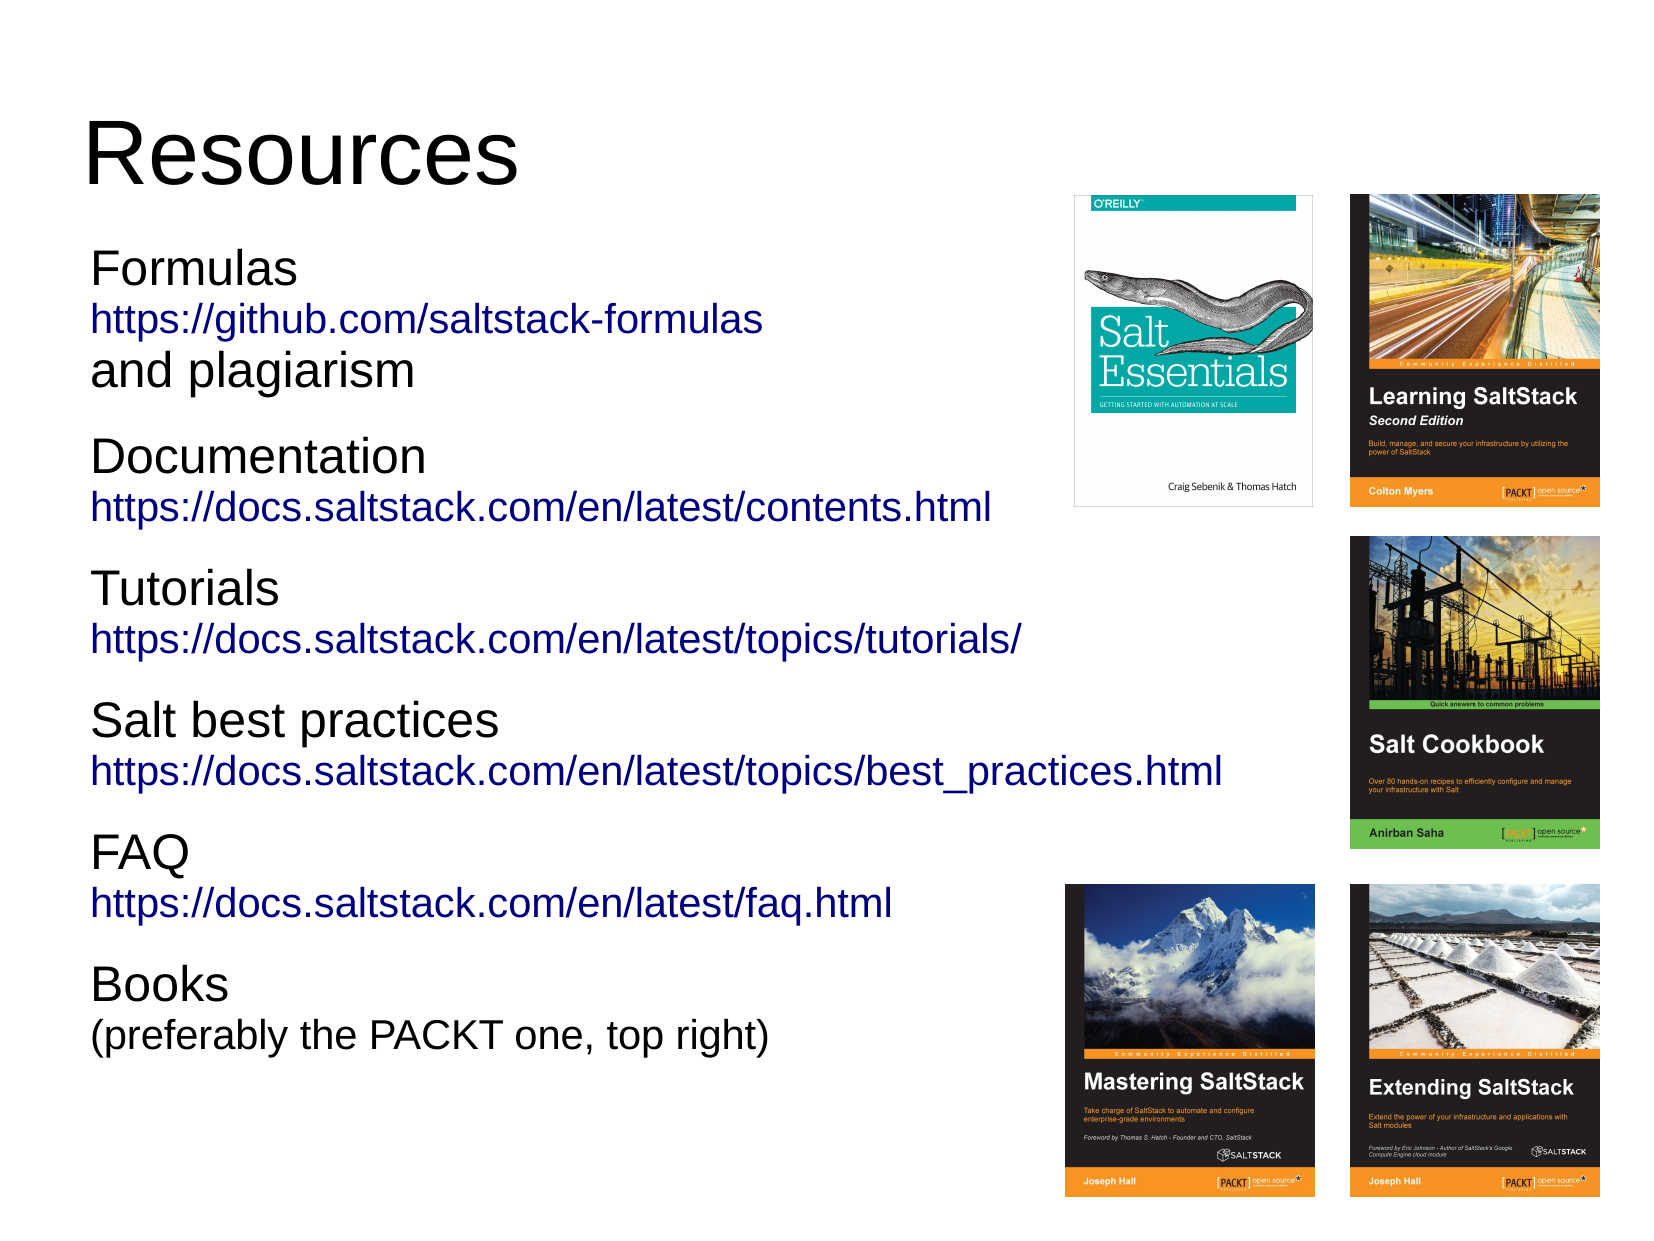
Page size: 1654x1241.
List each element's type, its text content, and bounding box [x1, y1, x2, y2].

picture [1350, 536, 1600, 849]
picture [1074, 195, 1313, 507]
list Formulas https://github.com/saltstack-formulas and plagiarism Documentation https://docs.saltstack.com/en/latest/contents.html Tutorials https://docs.saltstack.com/en/latest/topics/tutorials/ Salt best practices https://docs.saltstack.com/en/latest/topics/best_practices.html FAQ https://docs.saltstack.com/en/latest/faq.html Books (preferably the PACKT one, top right) [90, 240, 1321, 1201]
title Resources [82, 49, 631, 257]
picture [1065, 884, 1315, 1197]
picture [1350, 194, 1600, 507]
picture [1350, 884, 1600, 1197]
